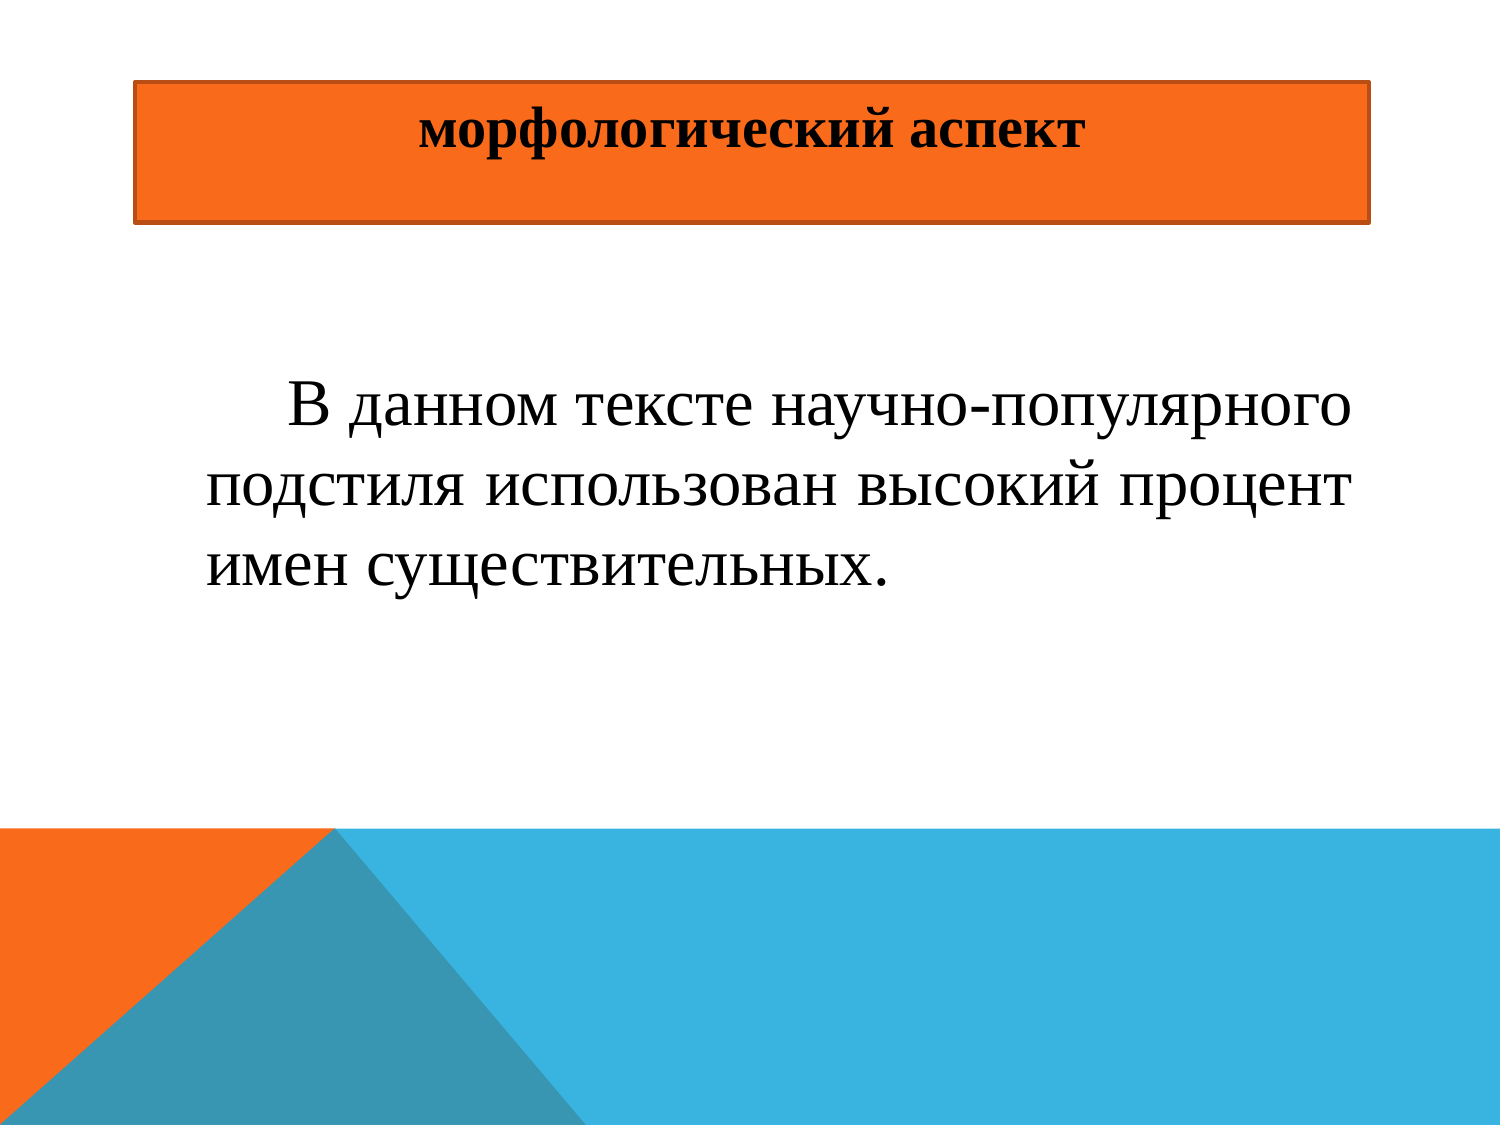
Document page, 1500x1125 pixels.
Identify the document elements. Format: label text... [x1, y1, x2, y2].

list В данном тексте научно-популярного подстиля использован высокий процент имен существительных. [135, 351, 1369, 768]
title морфологический аспект [135, 82, 1369, 223]
